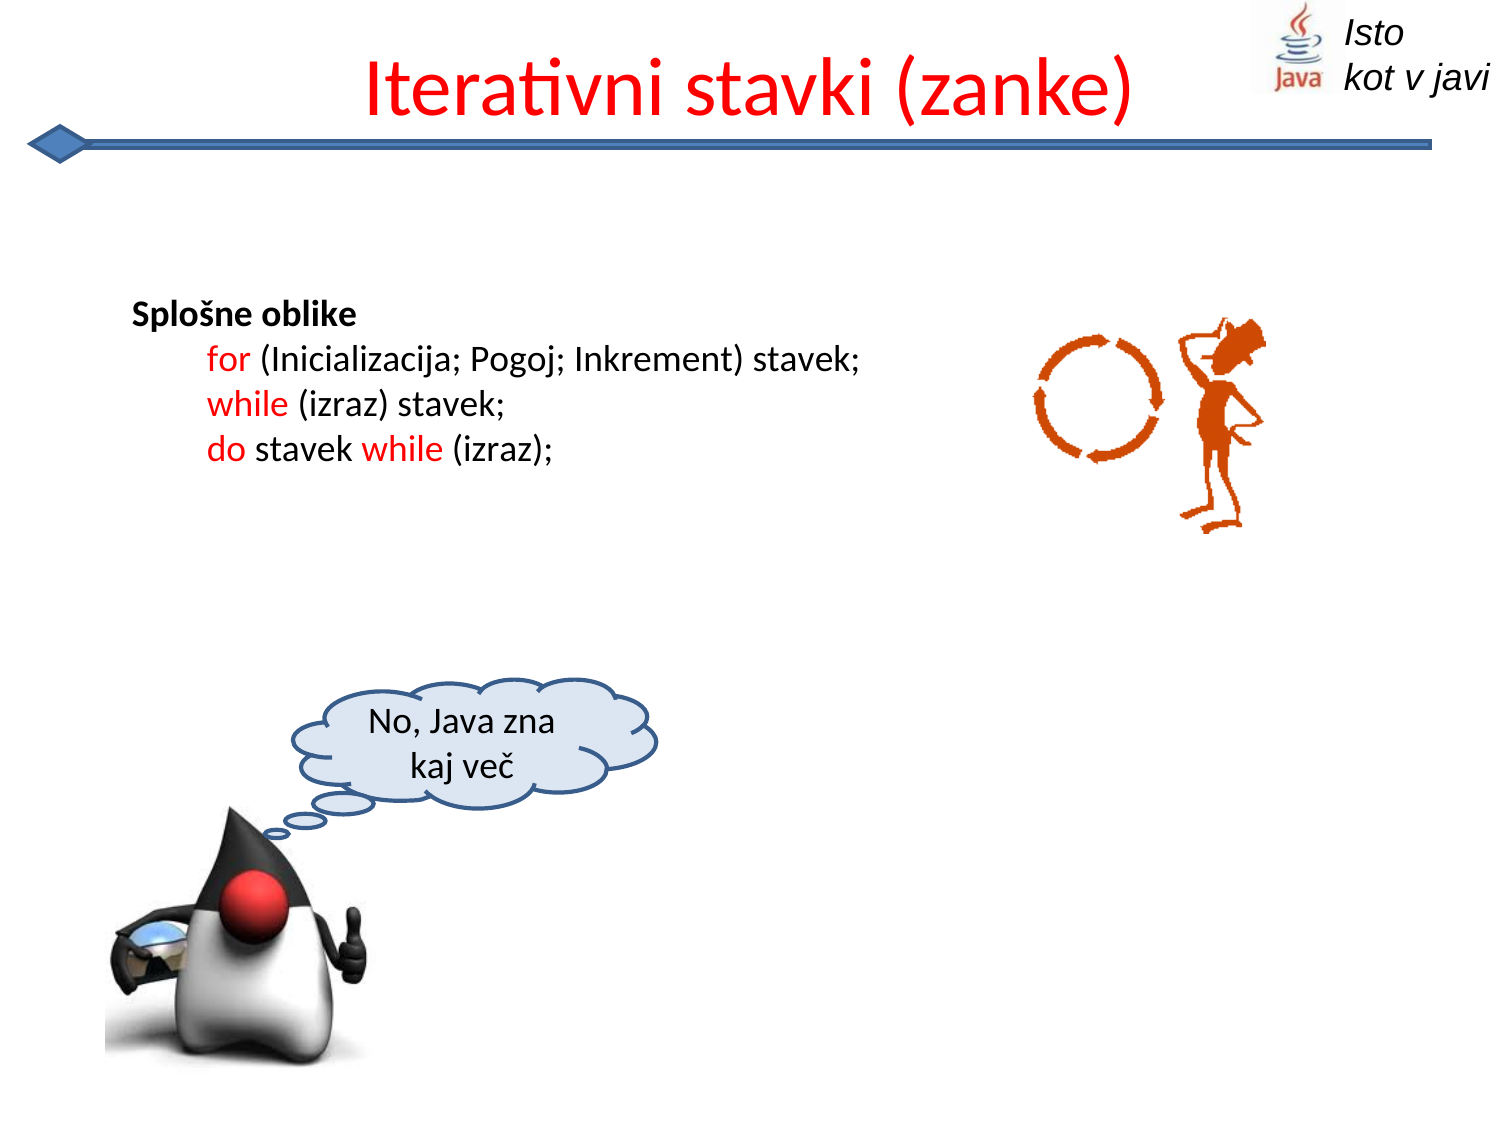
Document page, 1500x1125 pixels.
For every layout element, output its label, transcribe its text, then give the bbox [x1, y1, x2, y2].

picture [105, 796, 399, 1090]
text_box Splošne oblike for (Inicializacija; Pogoj; Inkrement) stavek; while (izraz) stavek; do stavek while (izraz); [117, 281, 1196, 522]
title Iterativni stavki (zanke) [75, 23, 1426, 141]
text_box Isto kot v javi [1329, 0, 1500, 106]
text_box No, Java zna kaj več [285, 813, 326, 829]
picture [1251, 0, 1329, 94]
picture [1031, 316, 1266, 534]
text_box No, Java zna kaj več [292, 679, 657, 815]
